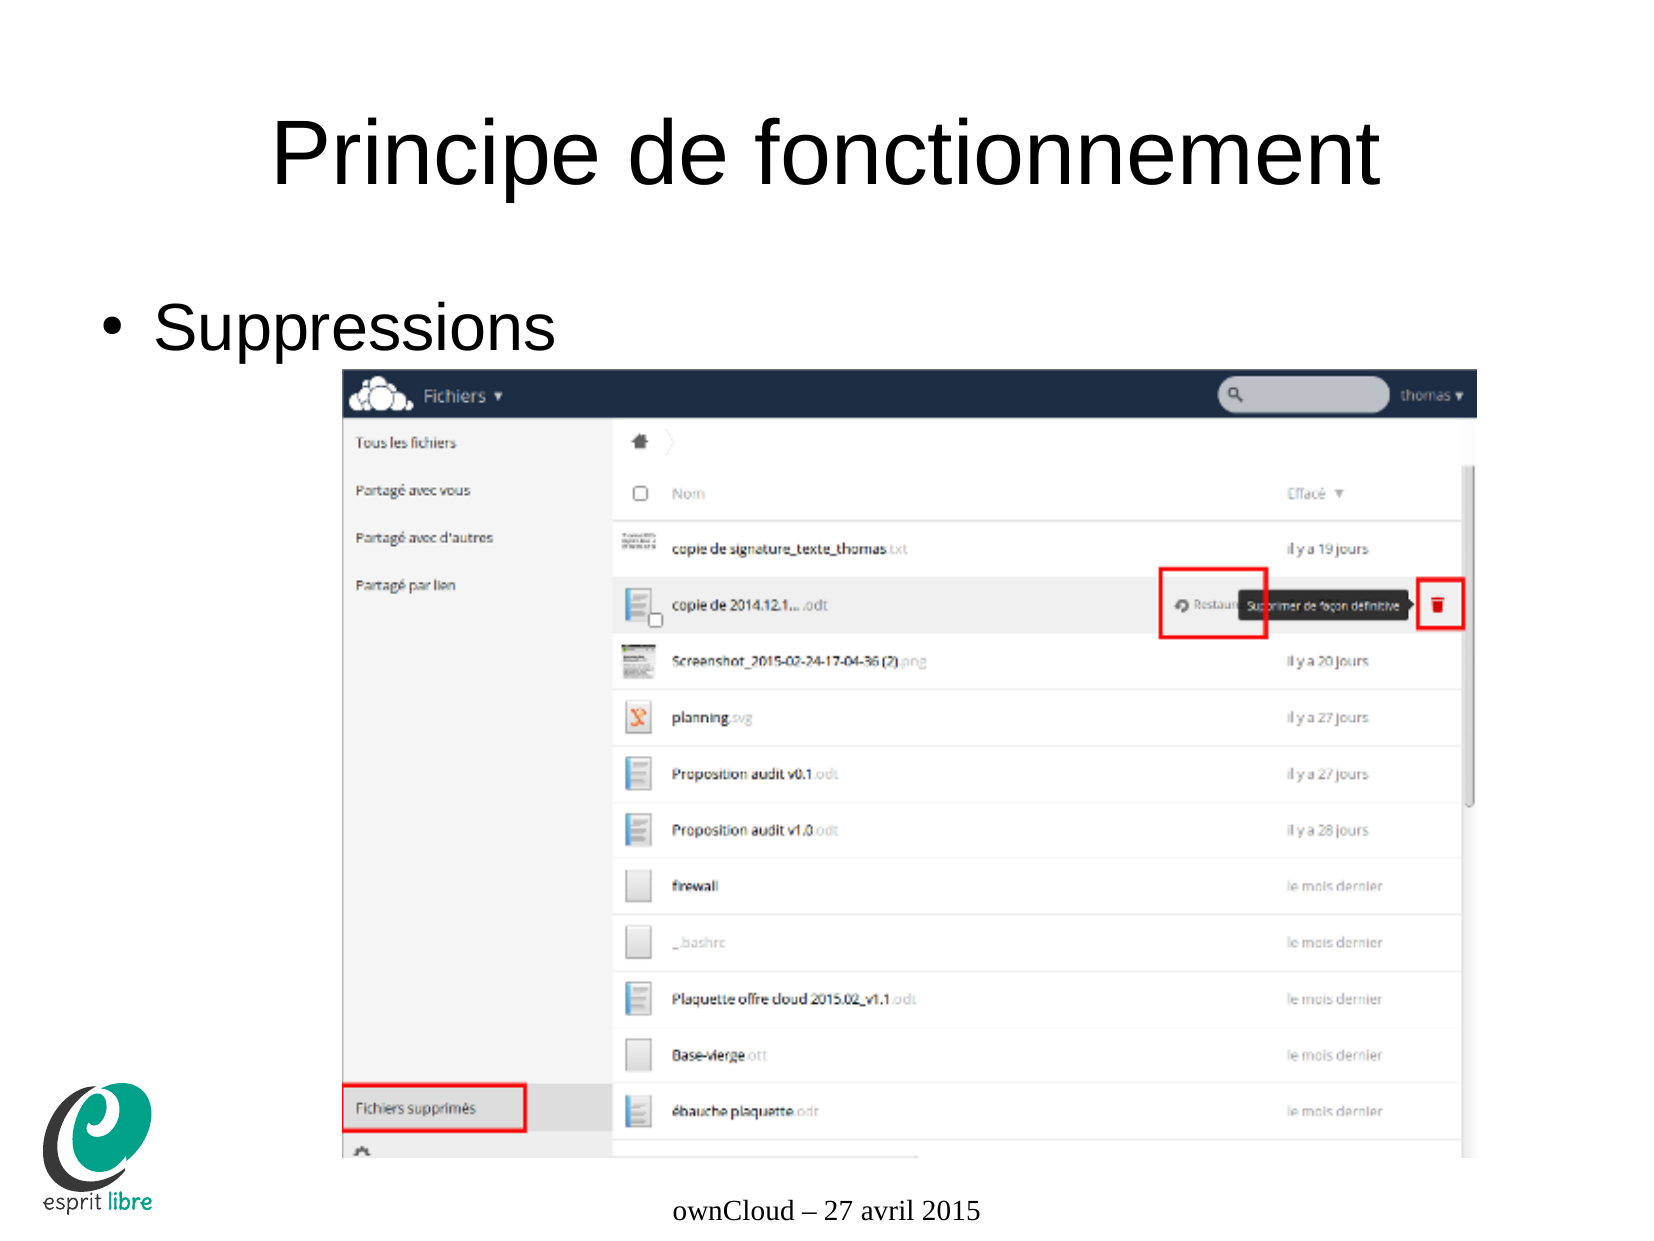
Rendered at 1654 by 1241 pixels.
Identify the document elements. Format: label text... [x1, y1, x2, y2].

title Principe de fonctionnement [82, 49, 1571, 257]
list Suppressions [82, 290, 1571, 1010]
picture [342, 369, 1477, 1158]
